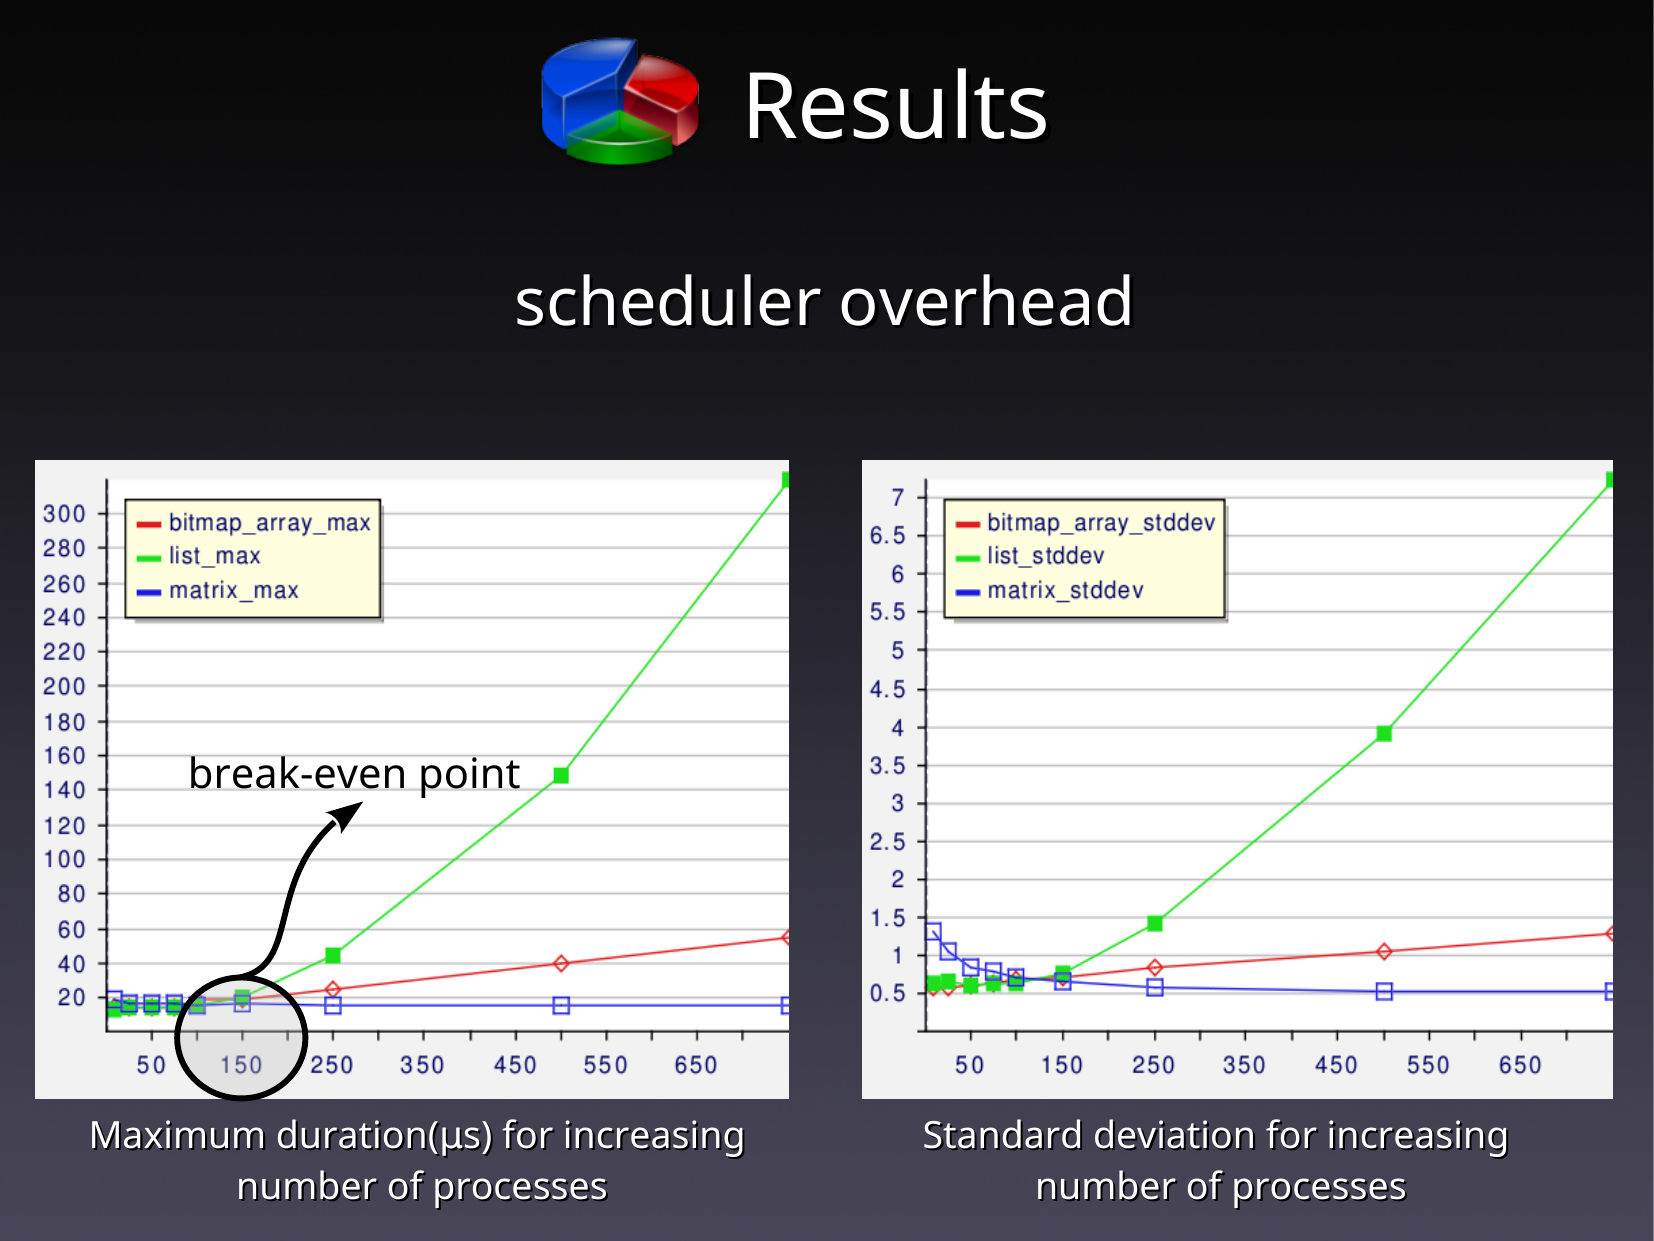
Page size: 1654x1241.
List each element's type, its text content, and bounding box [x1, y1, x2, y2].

text_box [177, 977, 306, 1099]
text_box Maximum duration(μs) for increasing number of processes [88, 1108, 710, 1210]
text_box break-even point [187, 744, 500, 800]
picture [0, 0, 1654, 1241]
title scheduler overhead [0, 195, 1653, 403]
picture [531, 17, 710, 187]
title Results [0, 0, 1651, 195]
text_box Standard deviation for increasing number of processes [922, 1108, 1481, 1210]
